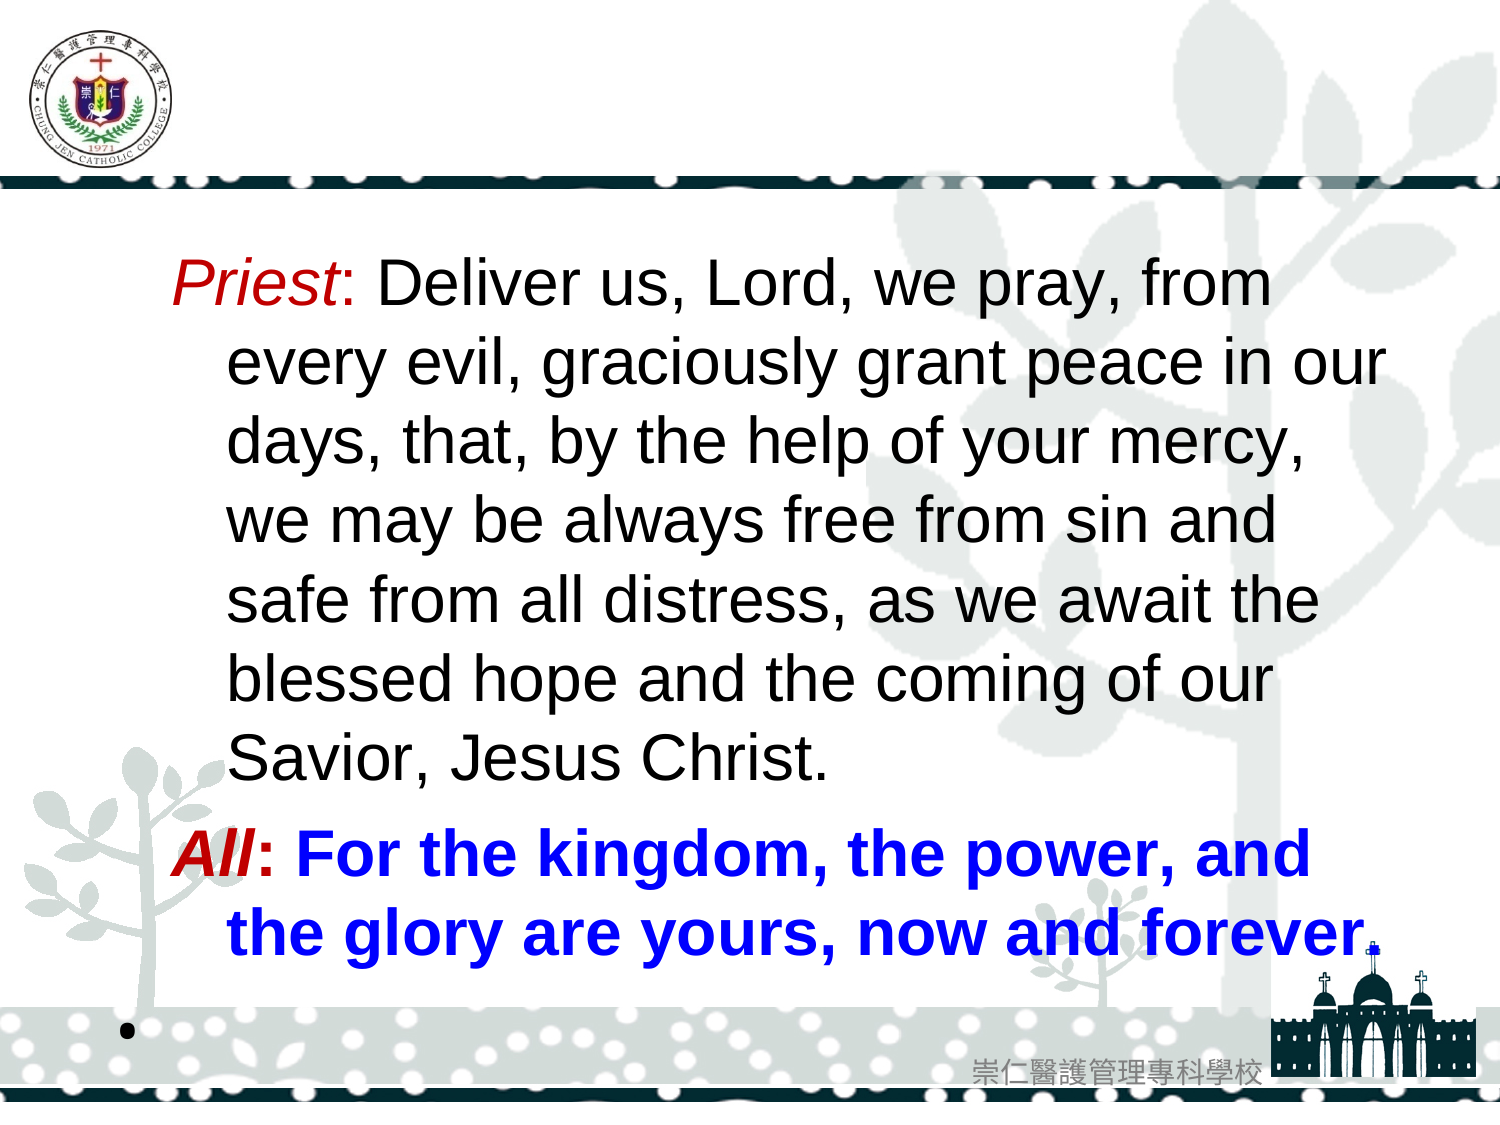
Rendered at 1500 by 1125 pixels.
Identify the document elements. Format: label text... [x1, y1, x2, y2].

text_box 崇仁醫護管理專科學校 [879, 1046, 1355, 1125]
list Priest: Deliver us, Lord, we pray, from every evil, graciously grant peace in our days, that, by the help of your mercy, we may be always free from sin and safe from all distress, as we await the blessed hope and the coming of our Savior, Jesus Christ. All: For the kingdom, the power, and the glory are yours, now and forever. [100, 231, 1412, 1010]
